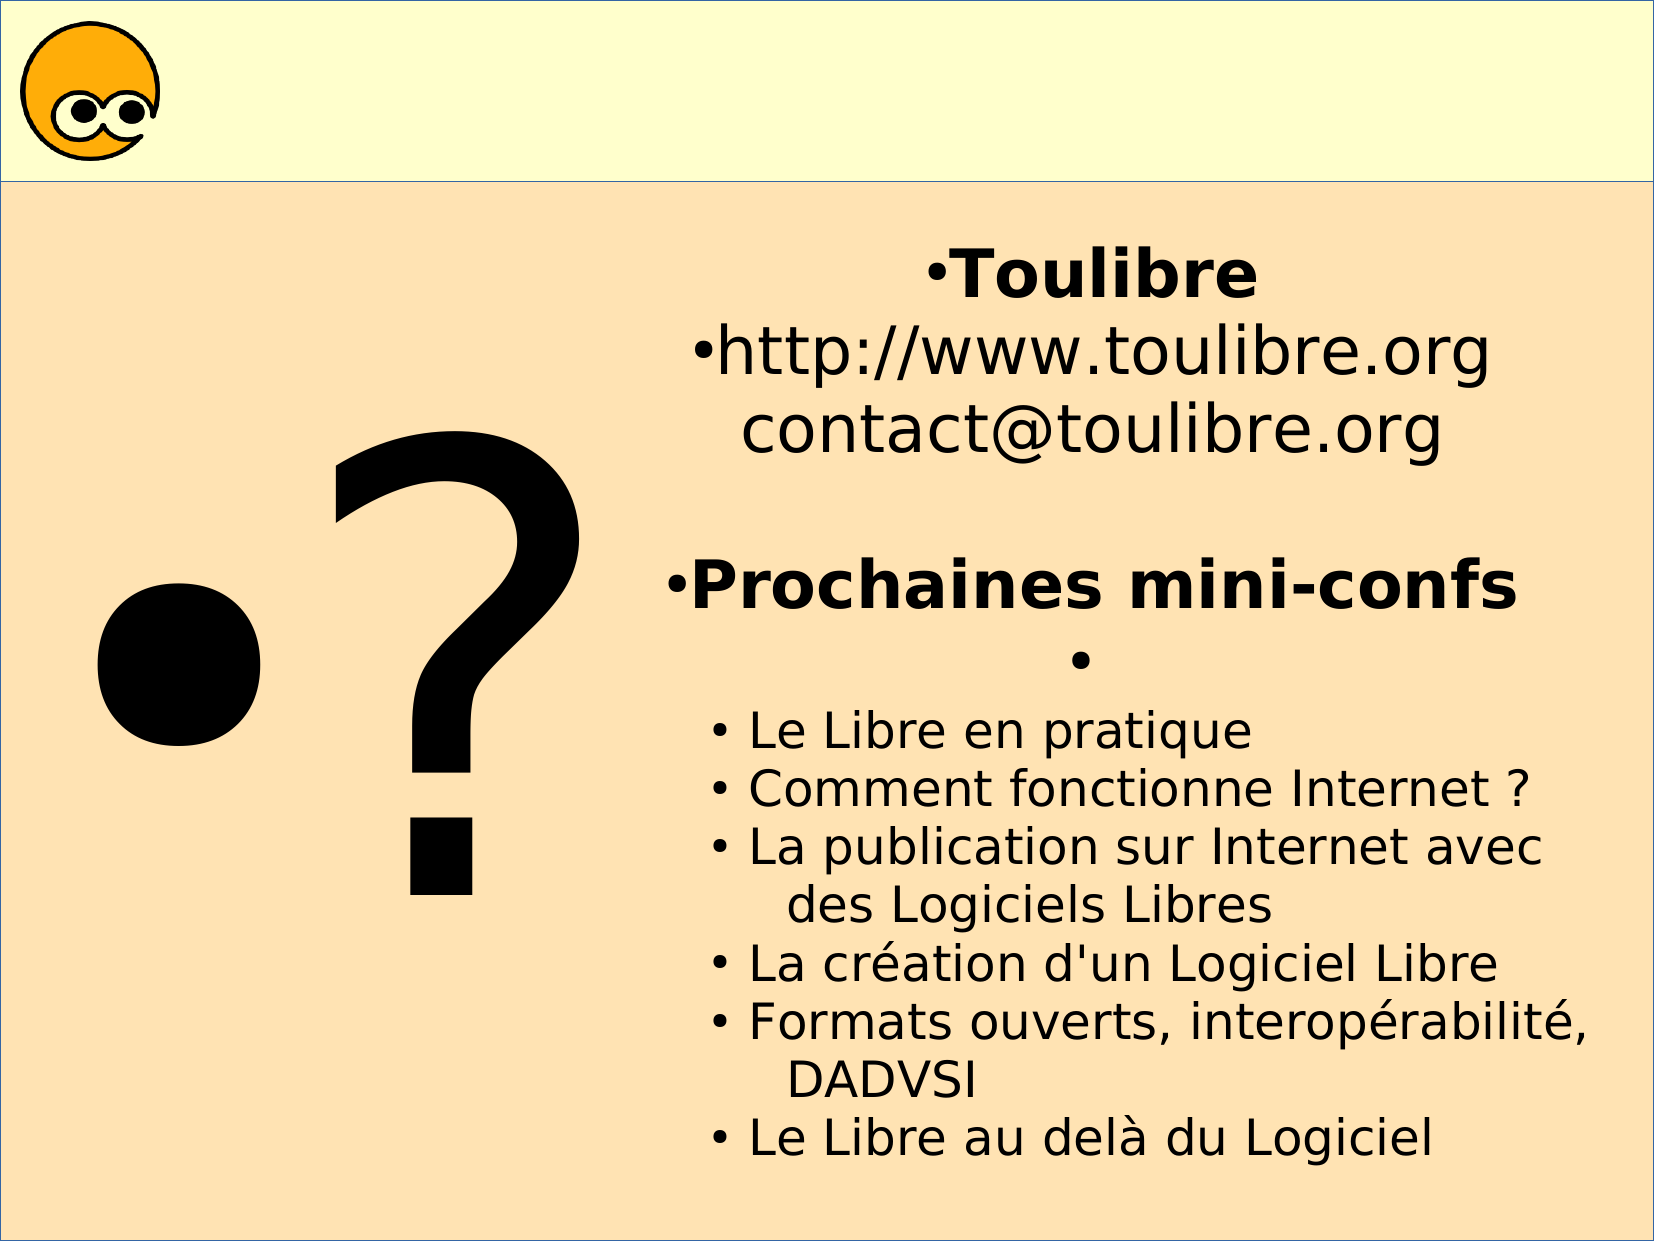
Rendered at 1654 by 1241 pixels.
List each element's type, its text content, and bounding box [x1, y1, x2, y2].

list ? [21, 314, 577, 1134]
picture [20, 21, 160, 161]
text_box Toulibre http://www.toulibre.org contact@toulibre.org Prochaines mini-confs Le Libre en pratique Comment fonctionne Internet ? La publication sur Internet avec des Logiciels Libres La création d'un Logiciel Libre Formats ouverts, interopérabilité, DADVSI Le Libre au delà du Logiciel [577, 227, 1608, 1175]
